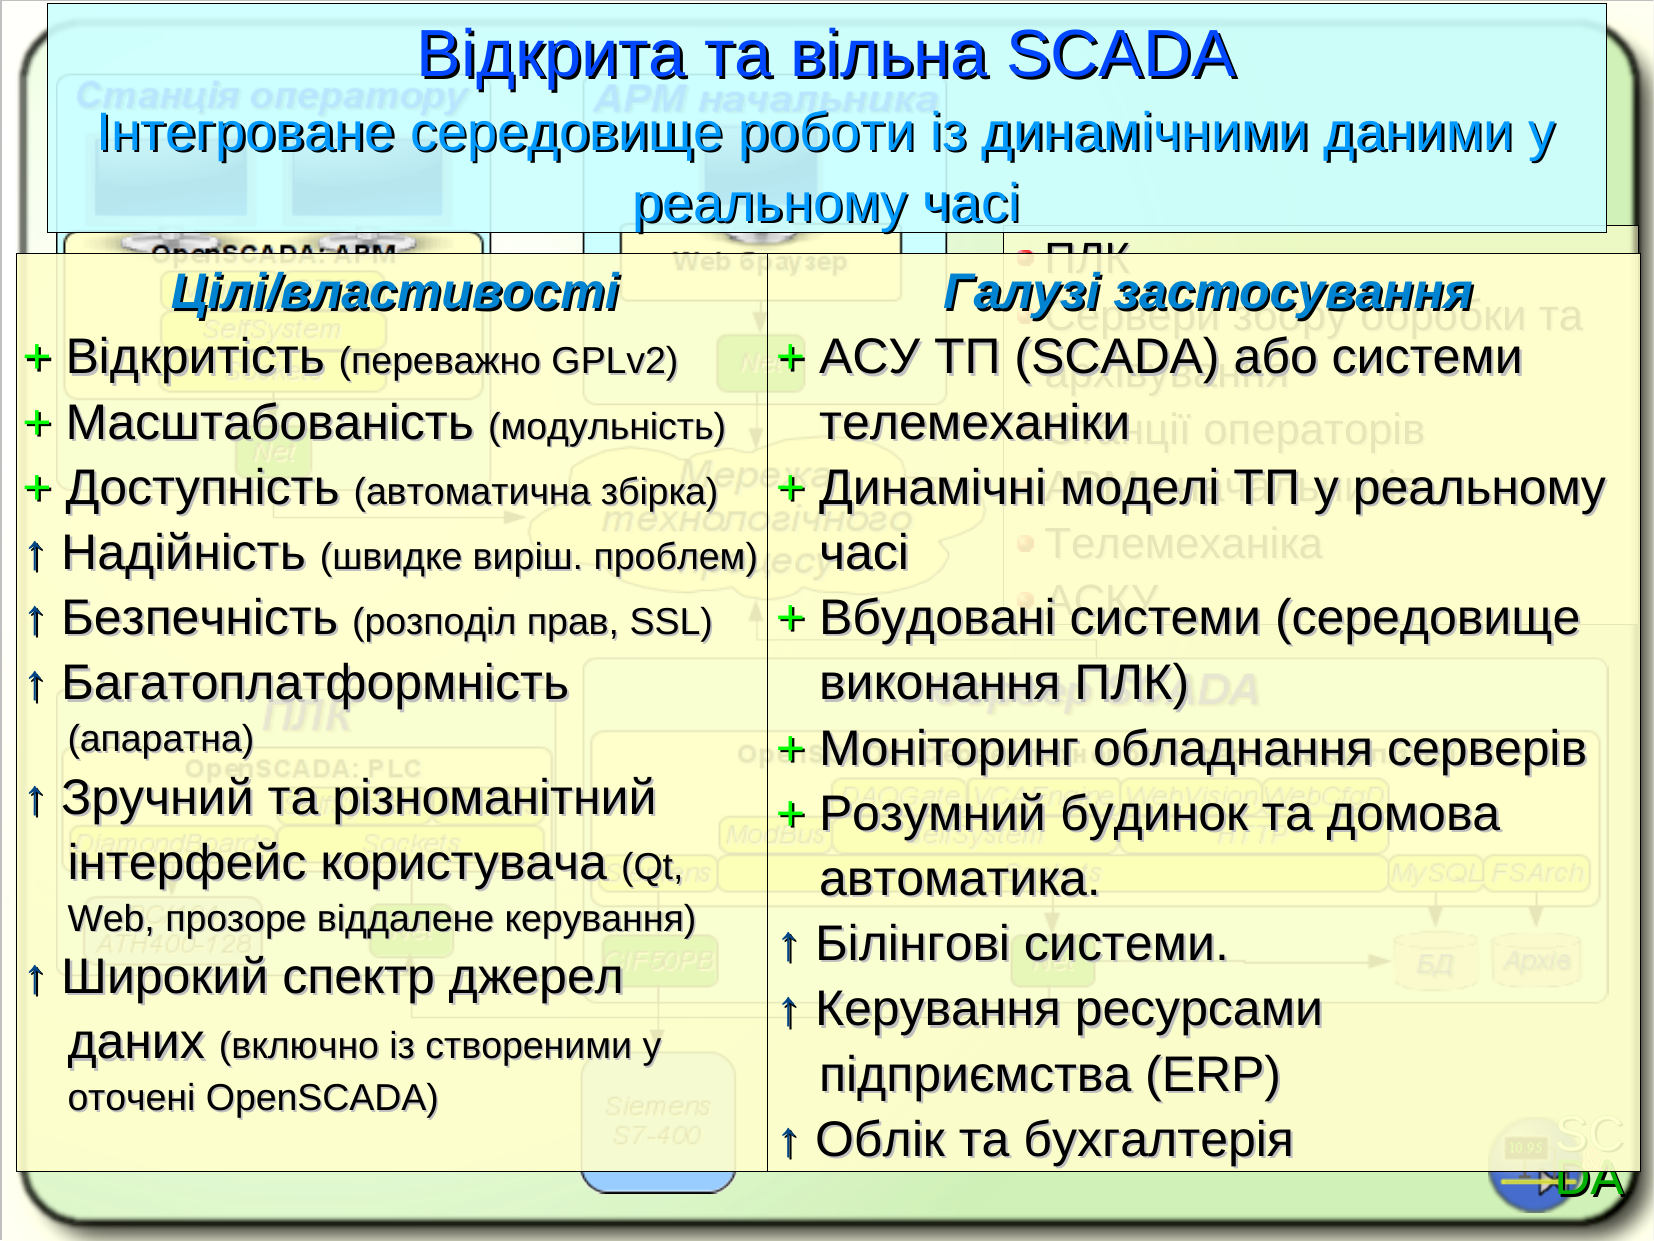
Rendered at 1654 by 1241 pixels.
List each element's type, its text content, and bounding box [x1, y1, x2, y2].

picture [56, 72, 1609, 253]
list Галузі застосування + АСУ ТП (SCADA) або системи телемеханіки + Динамічні моделі ТП у реальному часі + Вбудовані системи (середовище виконання ПЛК) + Моніторинг обладнання серверів + Розумний будинок та домова автоматика. ↑ Білінгові системи. ↑ Керування ресурсами підприємства (ERP) ↑ Облік та бухгалтерія [767, 253, 1641, 1172]
title Відкрита та вільна SCADA Інтегроване середовище роботи із динамічними даними у реальному часі [47, 9, 1607, 227]
list Цілі/властивості + Відкритість (переважно GPLv2) + Масштабованість (модульність) + Доступність (автоматична збірка) ↑ Надійність (швидке виріш. проблем) ↑ Безпечність (розподіл прав, SSL) ↑ Багатоплатформність (апаратна) ↑ Зручний та різноманітний інтерфейс користувача (Qt, Web, прозоре віддалене керування) ↑ Широкий спектр джерел даних (включно із створеними у оточені OpenSCADA) [16, 253, 767, 1172]
picture [56, 1172, 1609, 1213]
